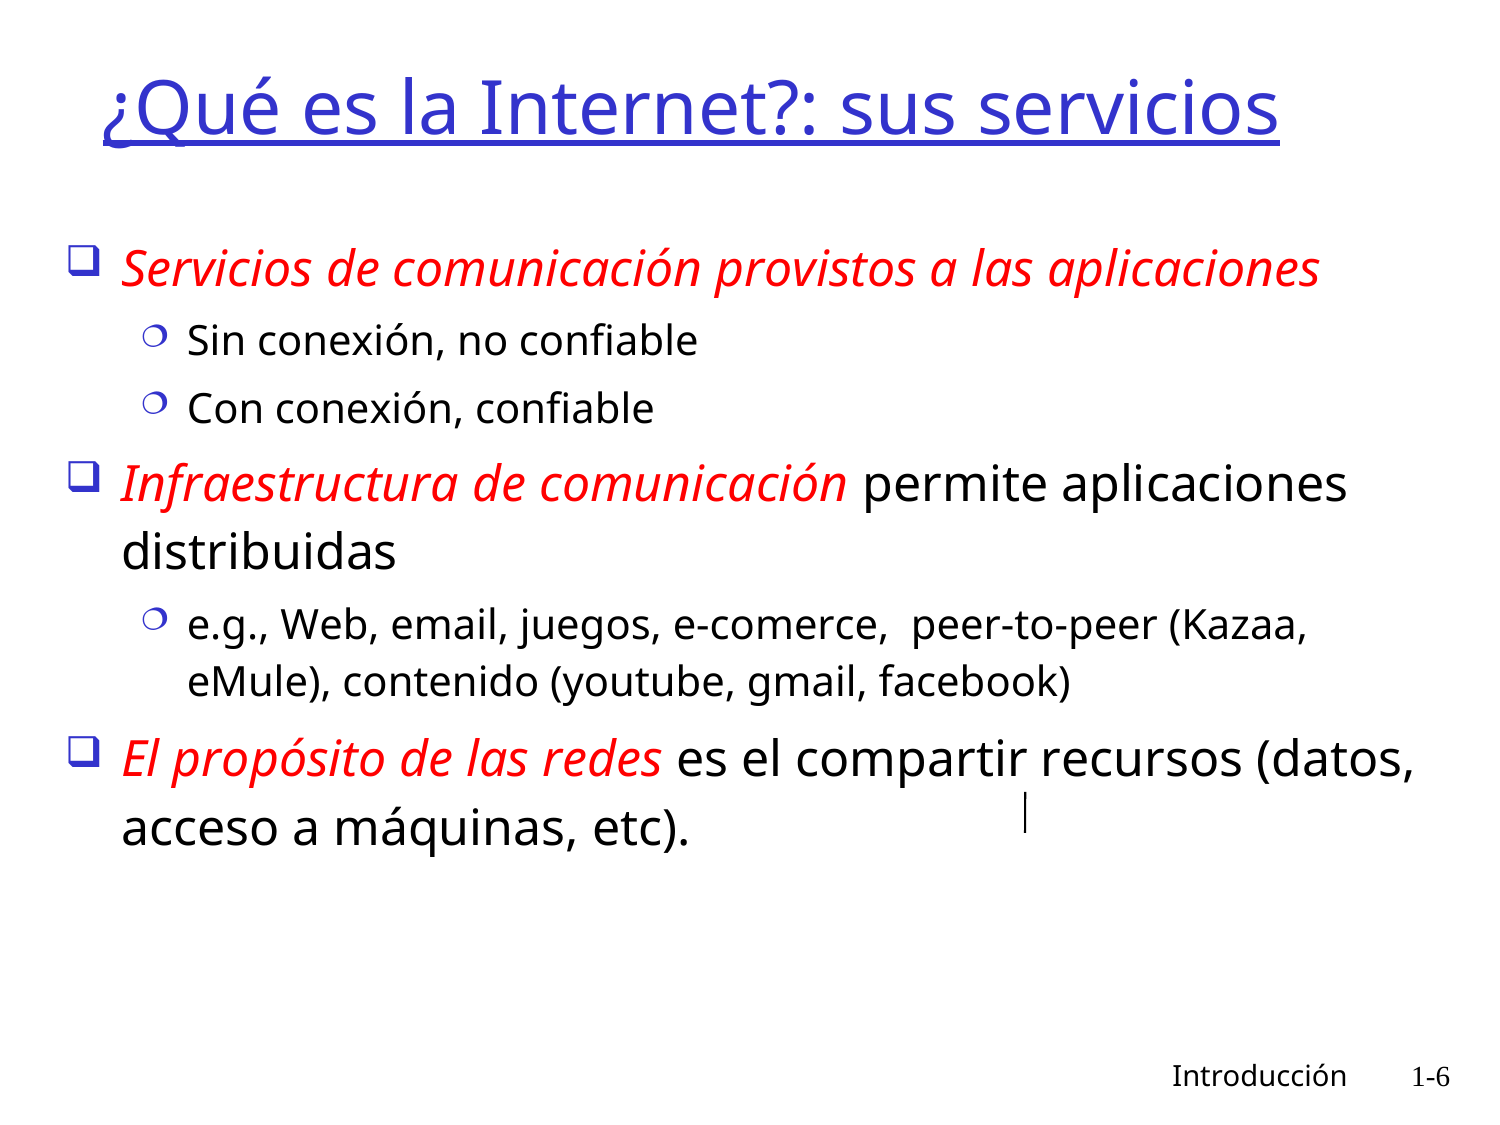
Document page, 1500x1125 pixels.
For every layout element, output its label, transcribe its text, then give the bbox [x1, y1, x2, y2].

text_box 1-<number> [1362, 1050, 1466, 1125]
list Servicios de comunicación provistos a las aplicaciones Sin conexión, no confiable Con conexión, confiable Infraestructura de comunicación permite aplicaciones distribuidas e.g., Web, email, juegos, e-comerce, peer-to-peer (Kazaa, eMule), contenido (youtube, gmail, facebook) El propósito de las redes es el compartir recursos (datos, acceso a máquinas, etc). [50, 224, 1444, 962]
text_box Introducción [887, 1050, 1362, 1125]
title ¿Qué es la Internet?: sus servicios [87, 16, 1463, 196]
